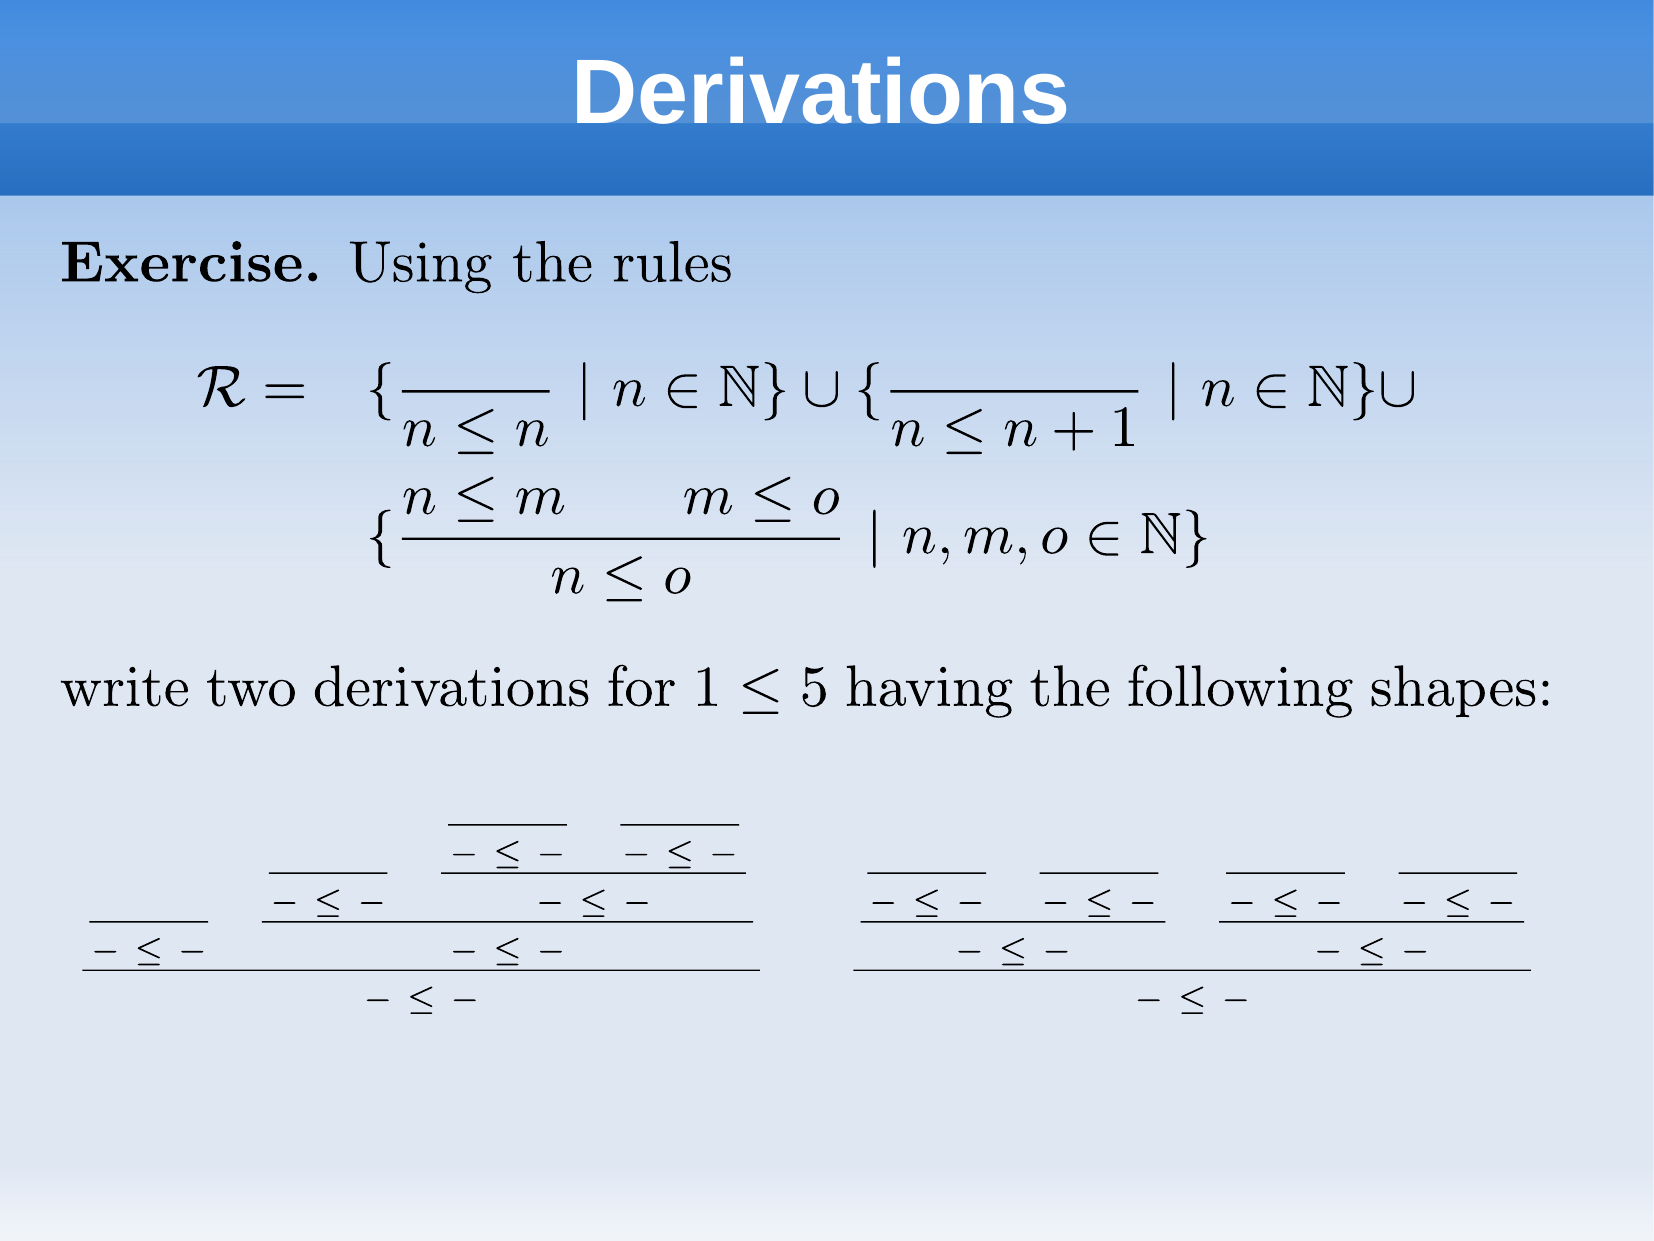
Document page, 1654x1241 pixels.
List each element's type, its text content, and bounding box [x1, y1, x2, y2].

picture [0, 0, 1654, 1241]
list [82, 290, 1571, 1109]
title Derivations [76, 0, 1565, 188]
